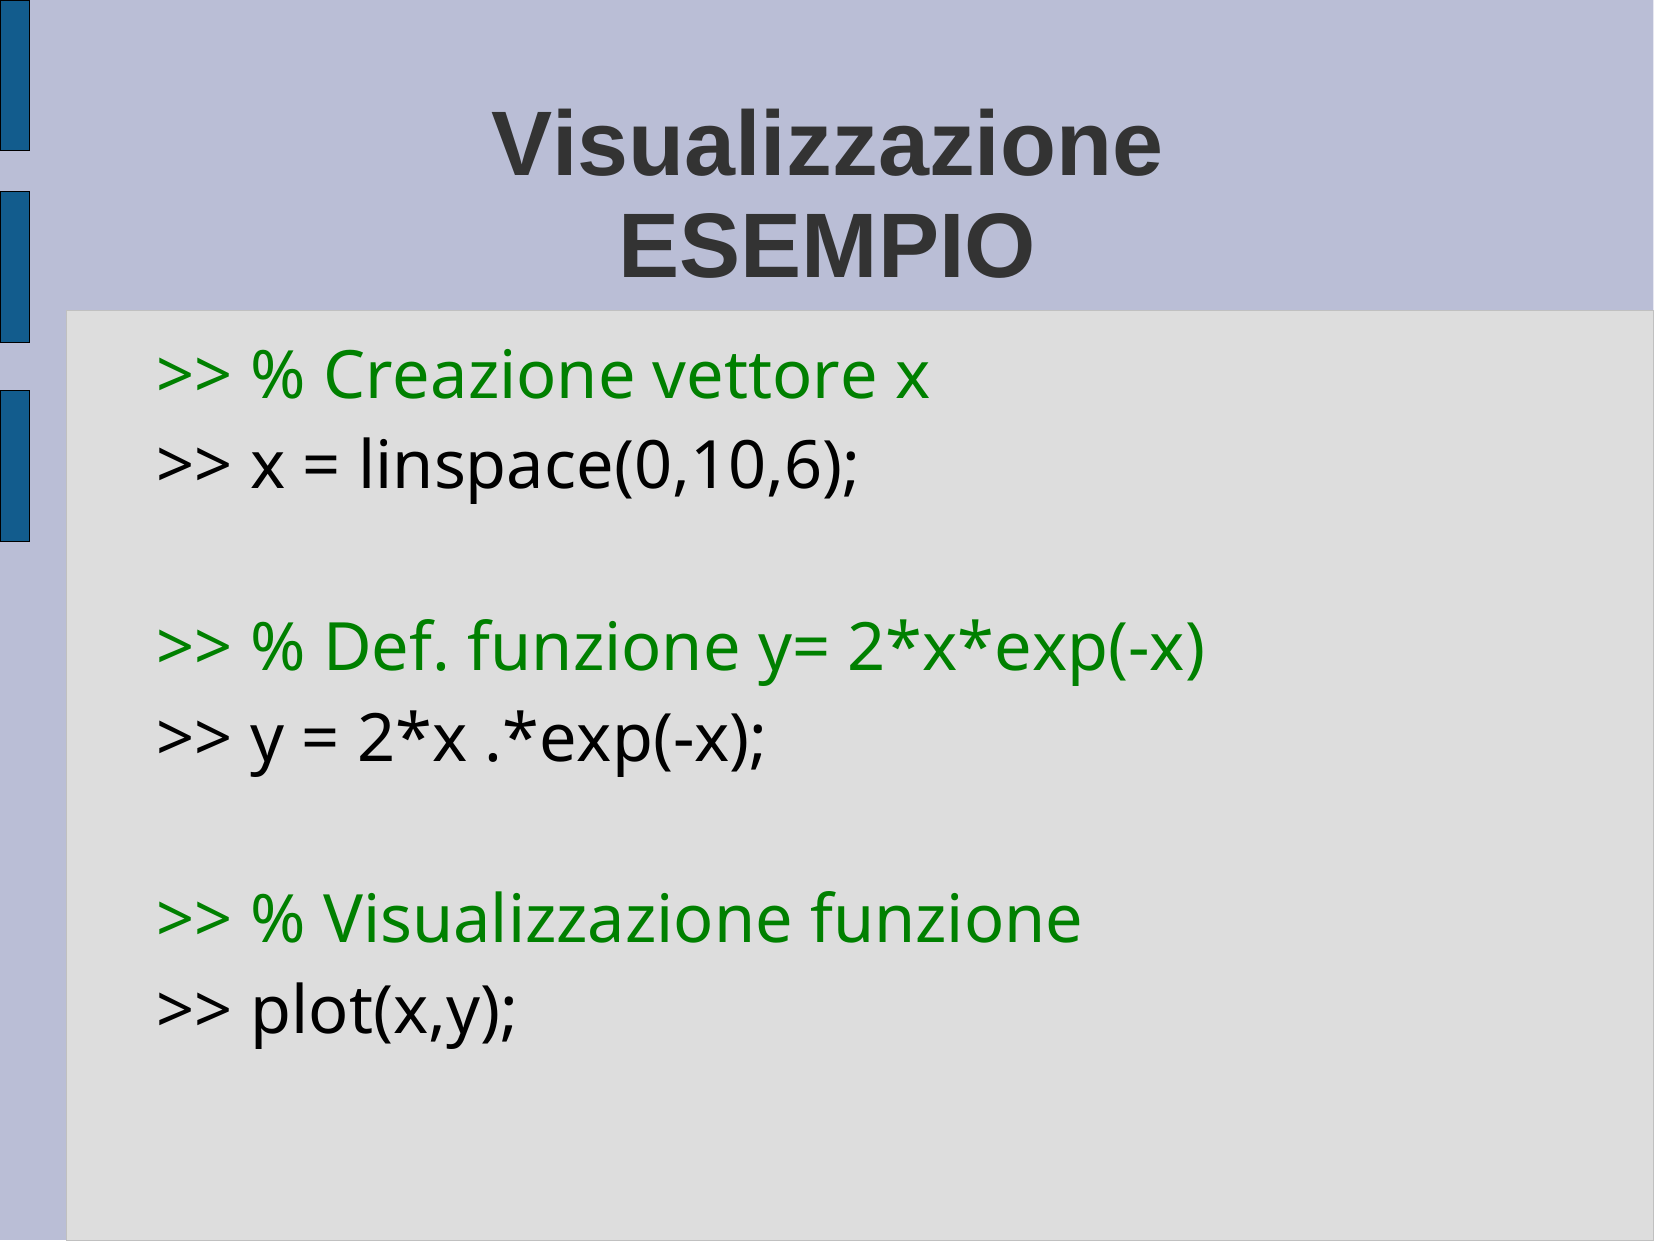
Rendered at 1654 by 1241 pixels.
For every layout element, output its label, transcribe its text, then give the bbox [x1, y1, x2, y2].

title Visualizzazione ESEMPIO [121, 92, 1534, 298]
subtitle >> % Creazione vettore x >> x = linspace(0,10,6); >> % Def. funzione y= 2*x*exp(-x) >> y = 2*x .*exp(-x); >> % Visualizzazione funzione >> plot(x,y); [121, 352, 1534, 1119]
